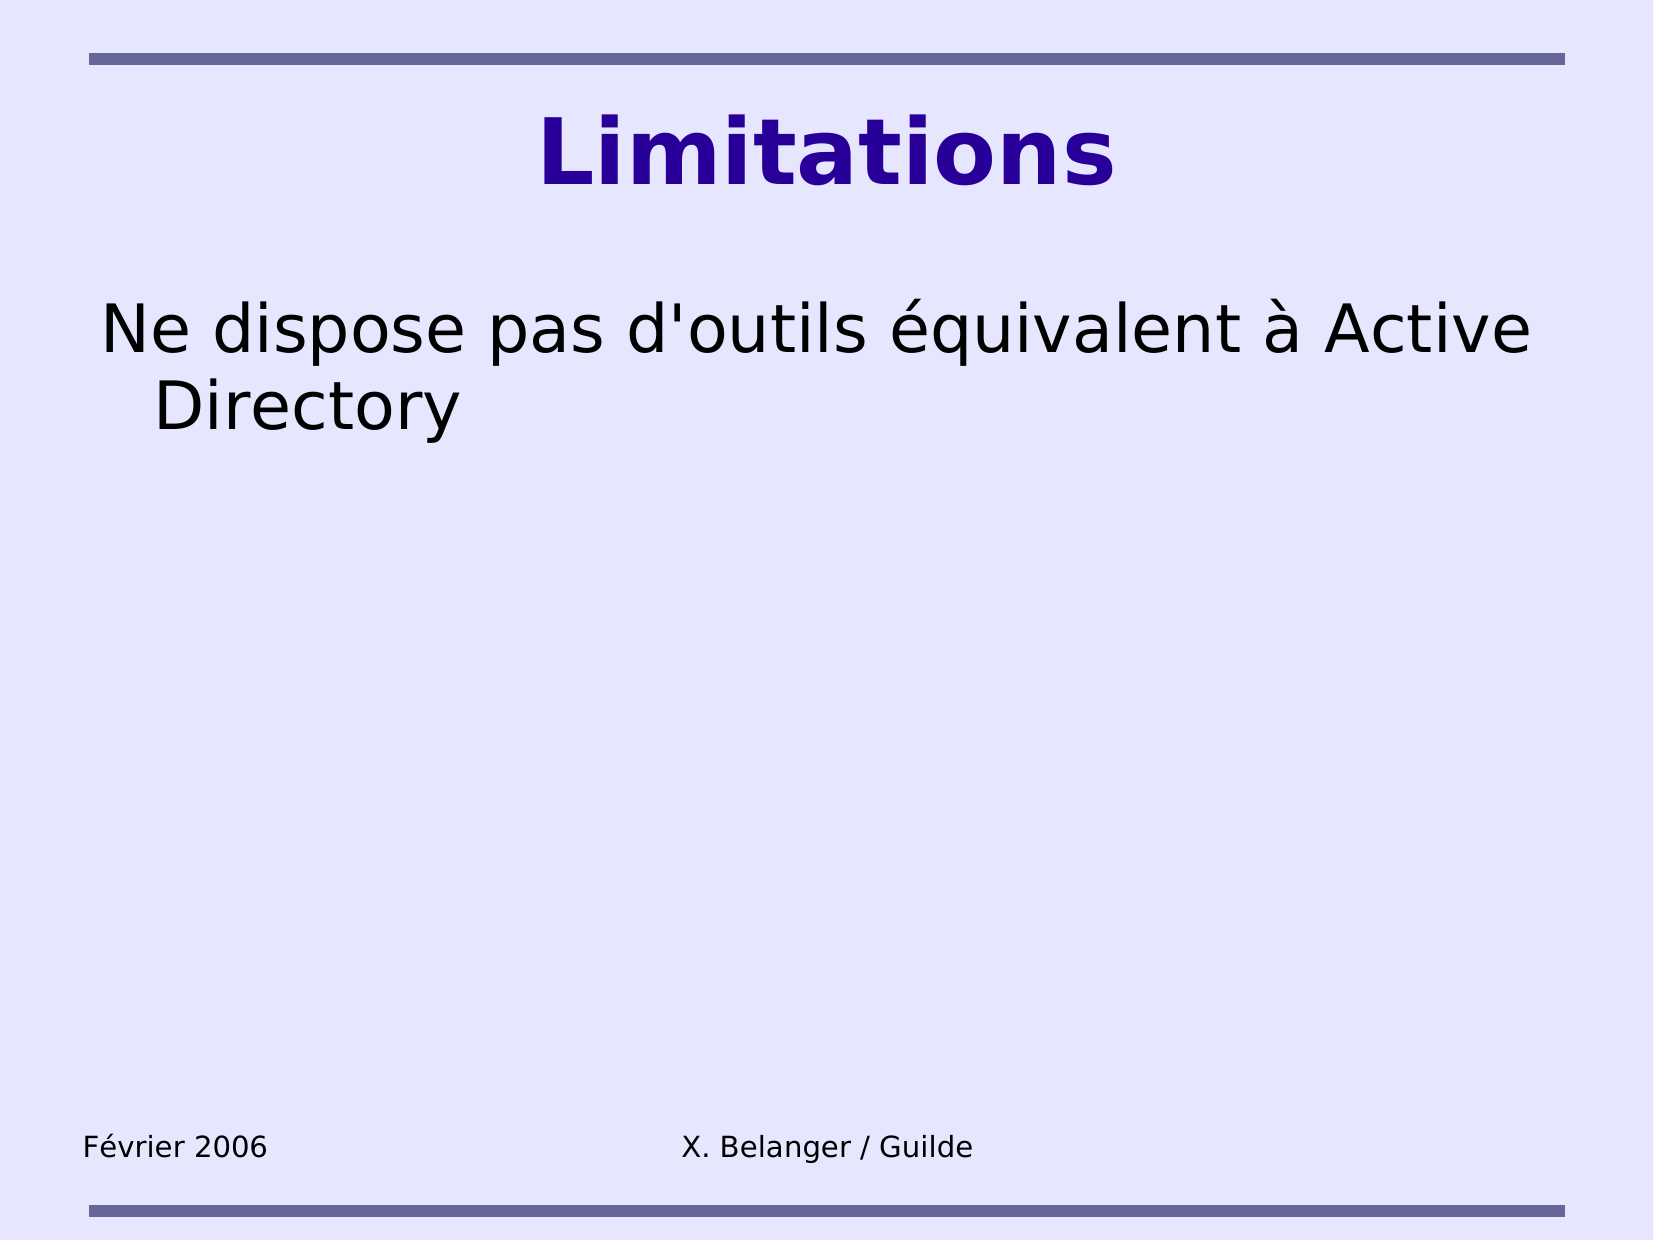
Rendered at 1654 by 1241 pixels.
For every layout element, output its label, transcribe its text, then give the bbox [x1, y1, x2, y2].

title Limitations [82, 49, 1571, 257]
list Ne dispose pas d'outils équivalent à Active Directory [82, 290, 1571, 1109]
